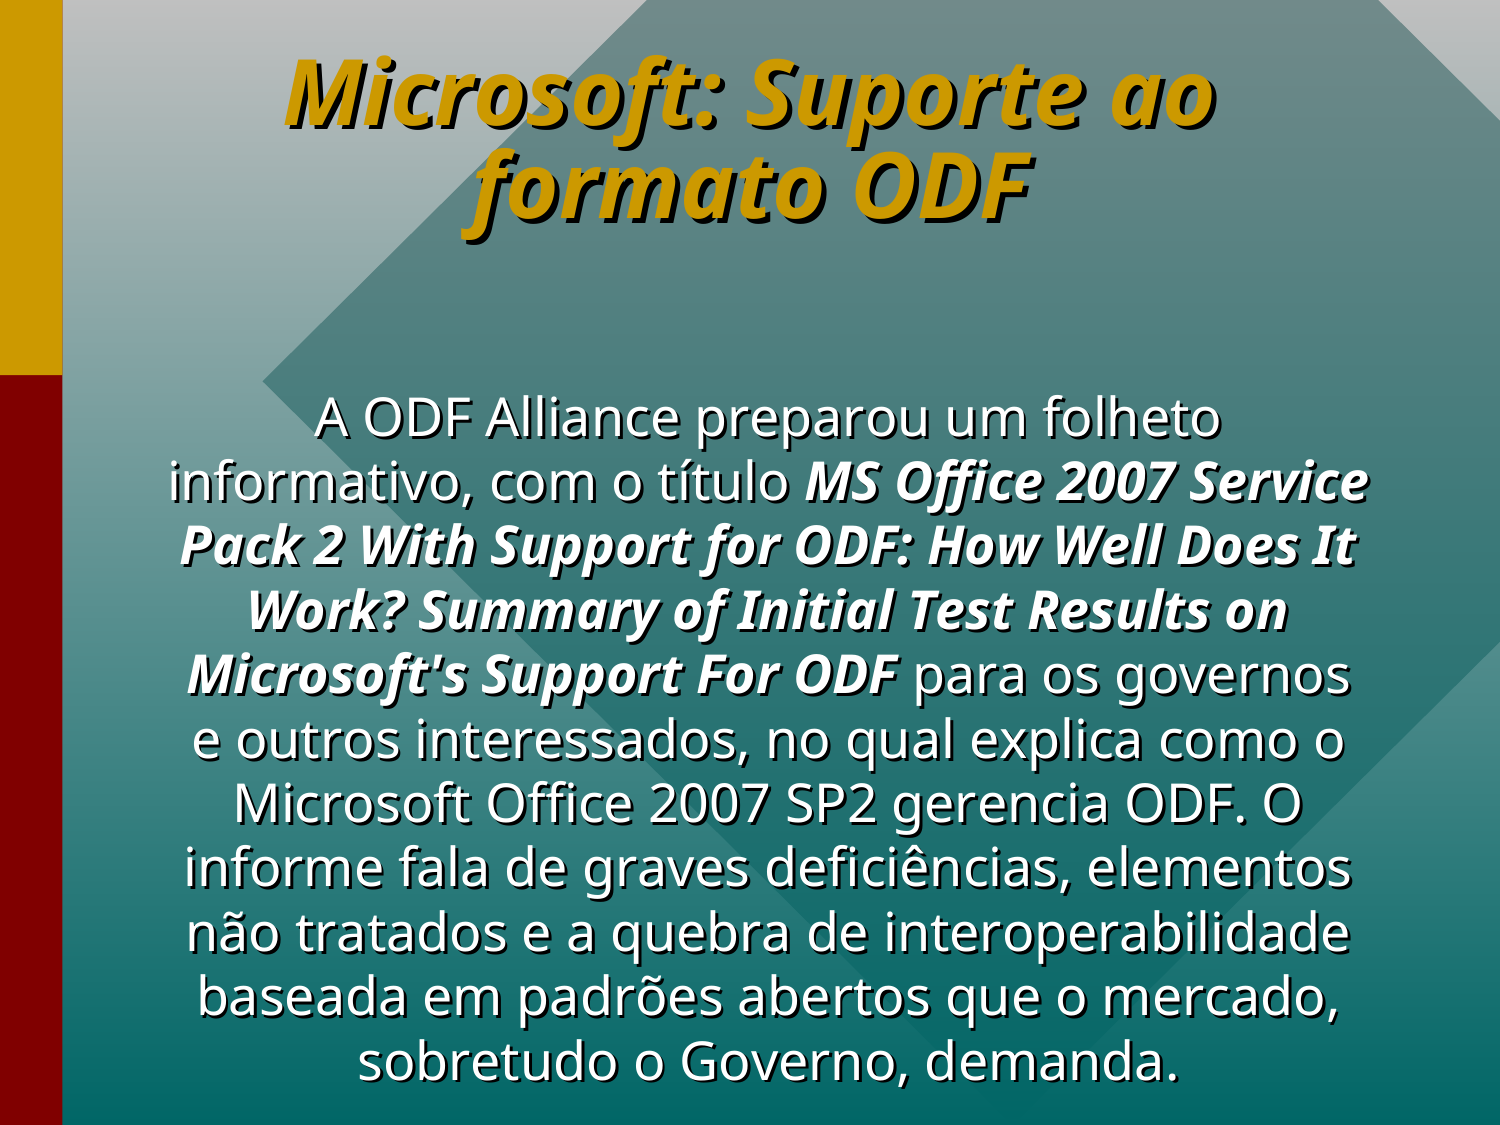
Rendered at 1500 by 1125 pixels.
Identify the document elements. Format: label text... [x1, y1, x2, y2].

list A ODF Alliance preparou um folheto informativo, com o título MS Office 2007 Service Pack 2 With Support for ODF: How Well Does It Work? Summary of Initial Test Results on Microsoft's Support For ODF para os governos e outros interessados, no qual explica como o Microsoft Office 2007 SP2 gerencia ODF. O informe fala de graves deficiências, elementos não tratados e a quebra de interoperabilidade baseada em padrões abertos que o mercado, sobretudo o Governo, demanda. [149, 375, 1388, 1118]
title Microsoft: Suporte ao formato ODF [150, 0, 1351, 292]
